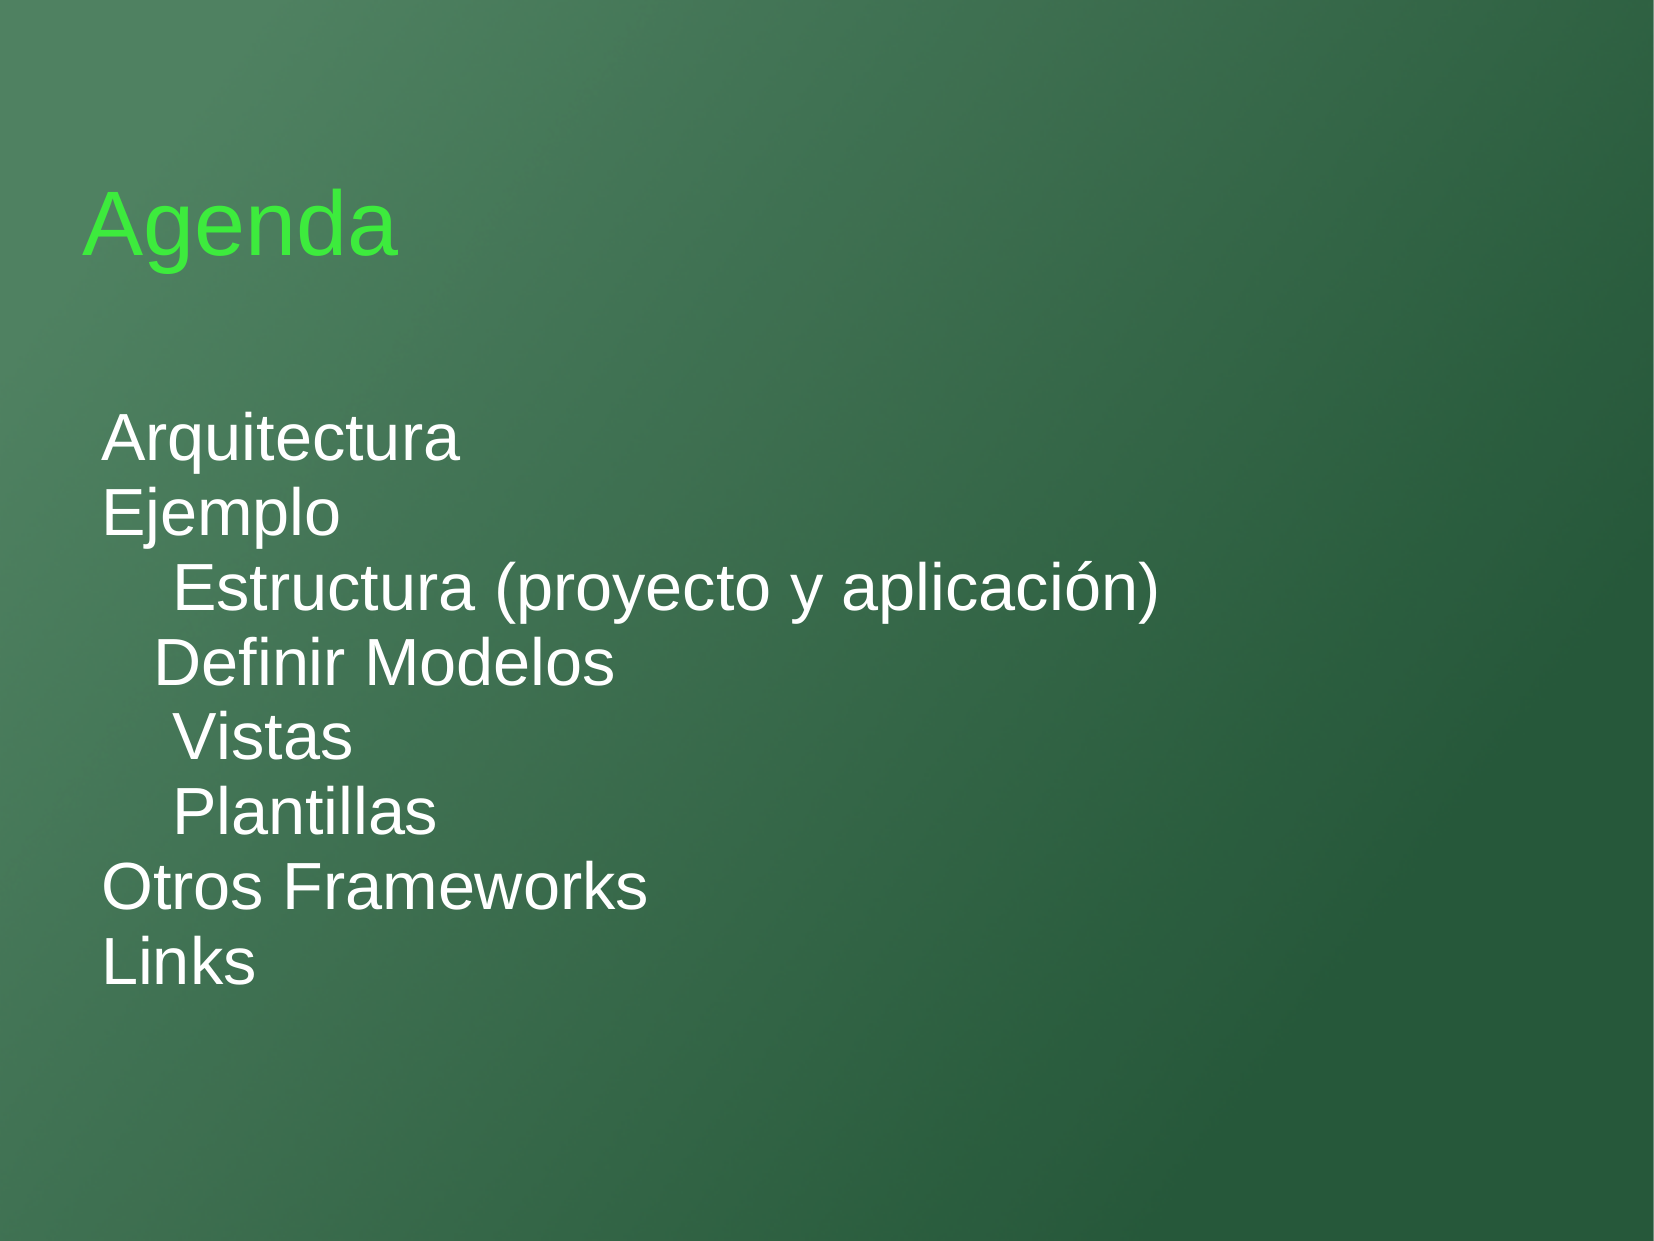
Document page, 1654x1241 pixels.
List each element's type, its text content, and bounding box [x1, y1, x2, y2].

picture [0, 0, 1654, 1241]
subtitle Arquitectura Ejemplo Estructura (proyecto y aplicación) Definir Modelos Vistas Plantillas Otros Frameworks Links [82, 290, 1571, 1109]
title Agenda [82, 120, 1571, 290]
